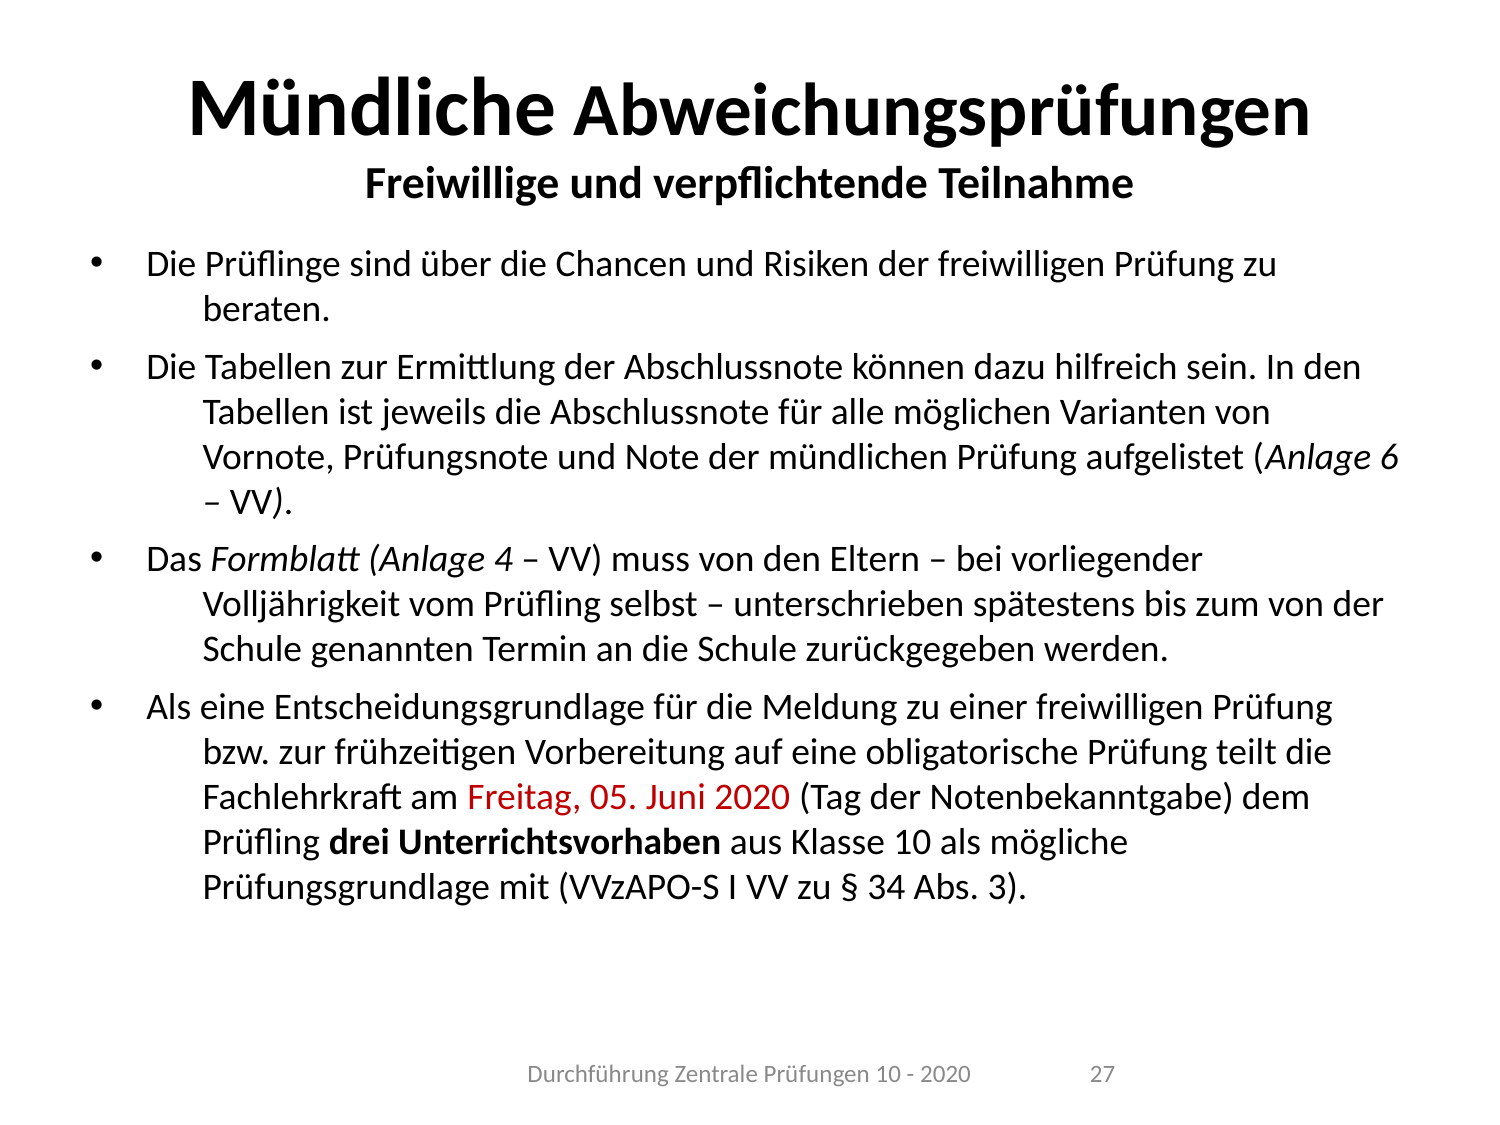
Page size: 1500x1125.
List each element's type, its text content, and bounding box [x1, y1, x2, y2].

list Die Prüflinge sind über die Chancen und Risiken der freiwilligen Prüfung zu beraten. Die Tabellen zur Ermittlung der Abschlussnote können dazu hilfreich sein. In den Tabellen ist jeweils die Abschlussnote für alle möglichen Varianten von Vornote, Prüfungsnote und Note der mündlichen Prüfung aufgelistet (Anlage 6 – VV). Das Formblatt (Anlage 4 – VV) muss von den Eltern – bei vorliegender Volljährigkeit vom Prüfling selbst – unterschrieben spätestens bis zum von der Schule genannten Termin an die Schule zurückgegeben werden. Als eine Entscheidungsgrundlage für die Meldung zu einer freiwilligen Prüfung bzw. zur frühzeitigen Vorbereitung auf eine obligatorische Prüfung teilt die Fachlehrkraft am Freitag, 05. Juni 2020 (Tag der Notenbekanntgabe) dem Prüfling drei Unterrichtsvorhaben aus Klasse 10 als mögliche Prüfungsgrundlage mit (VVzAPO-S I VV zu § 34 Abs. 3). [75, 231, 1426, 1005]
text_box 27 [1074, 1042, 1426, 1103]
title Mündliche Abweichungsprüfungen Freiwillige und verpflichtende Teilnahme [75, 45, 1426, 209]
text_box Durchführung Zentrale Prüfungen 10 - 2020 [512, 1042, 988, 1103]
